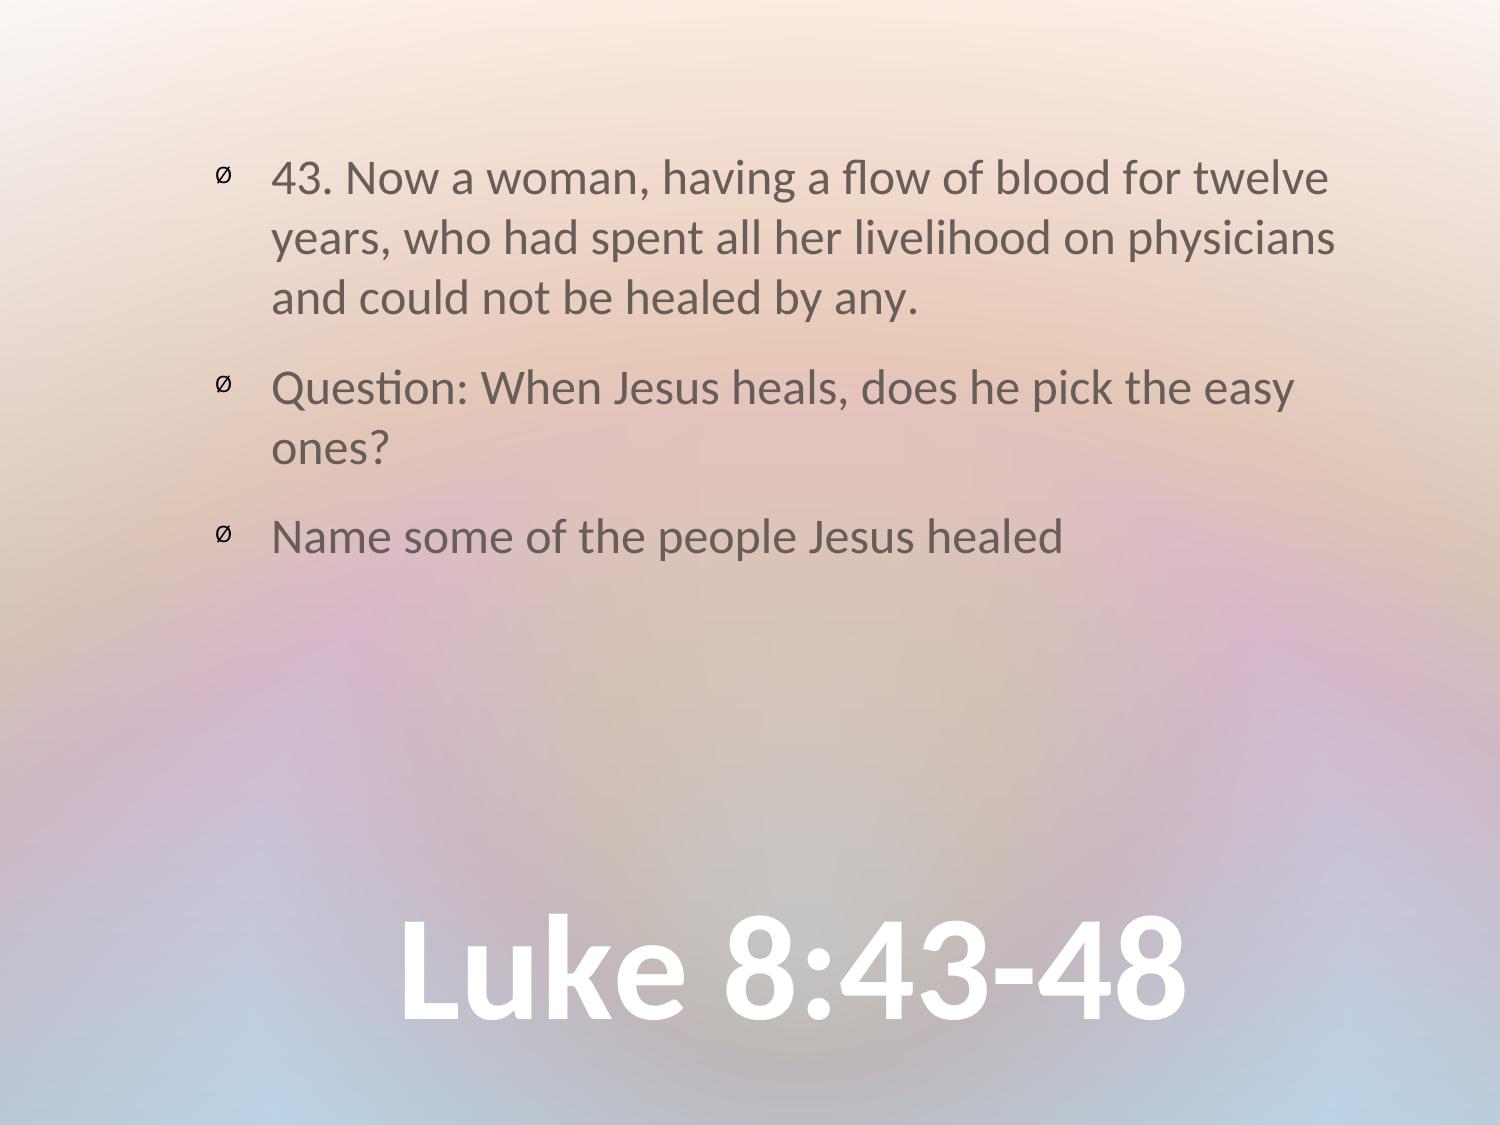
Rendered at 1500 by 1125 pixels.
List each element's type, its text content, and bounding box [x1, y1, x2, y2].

title Luke 8:43-48 [200, 863, 1388, 1050]
picture [0, 0, 1500, 1125]
list 43. Now a woman, having a flow of blood for twelve years, who had spent all her livelihood on physicians and could not be healed by any. Question: When Jesus heals, does he pick the easy ones? Name some of the people Jesus healed [200, 137, 1425, 863]
